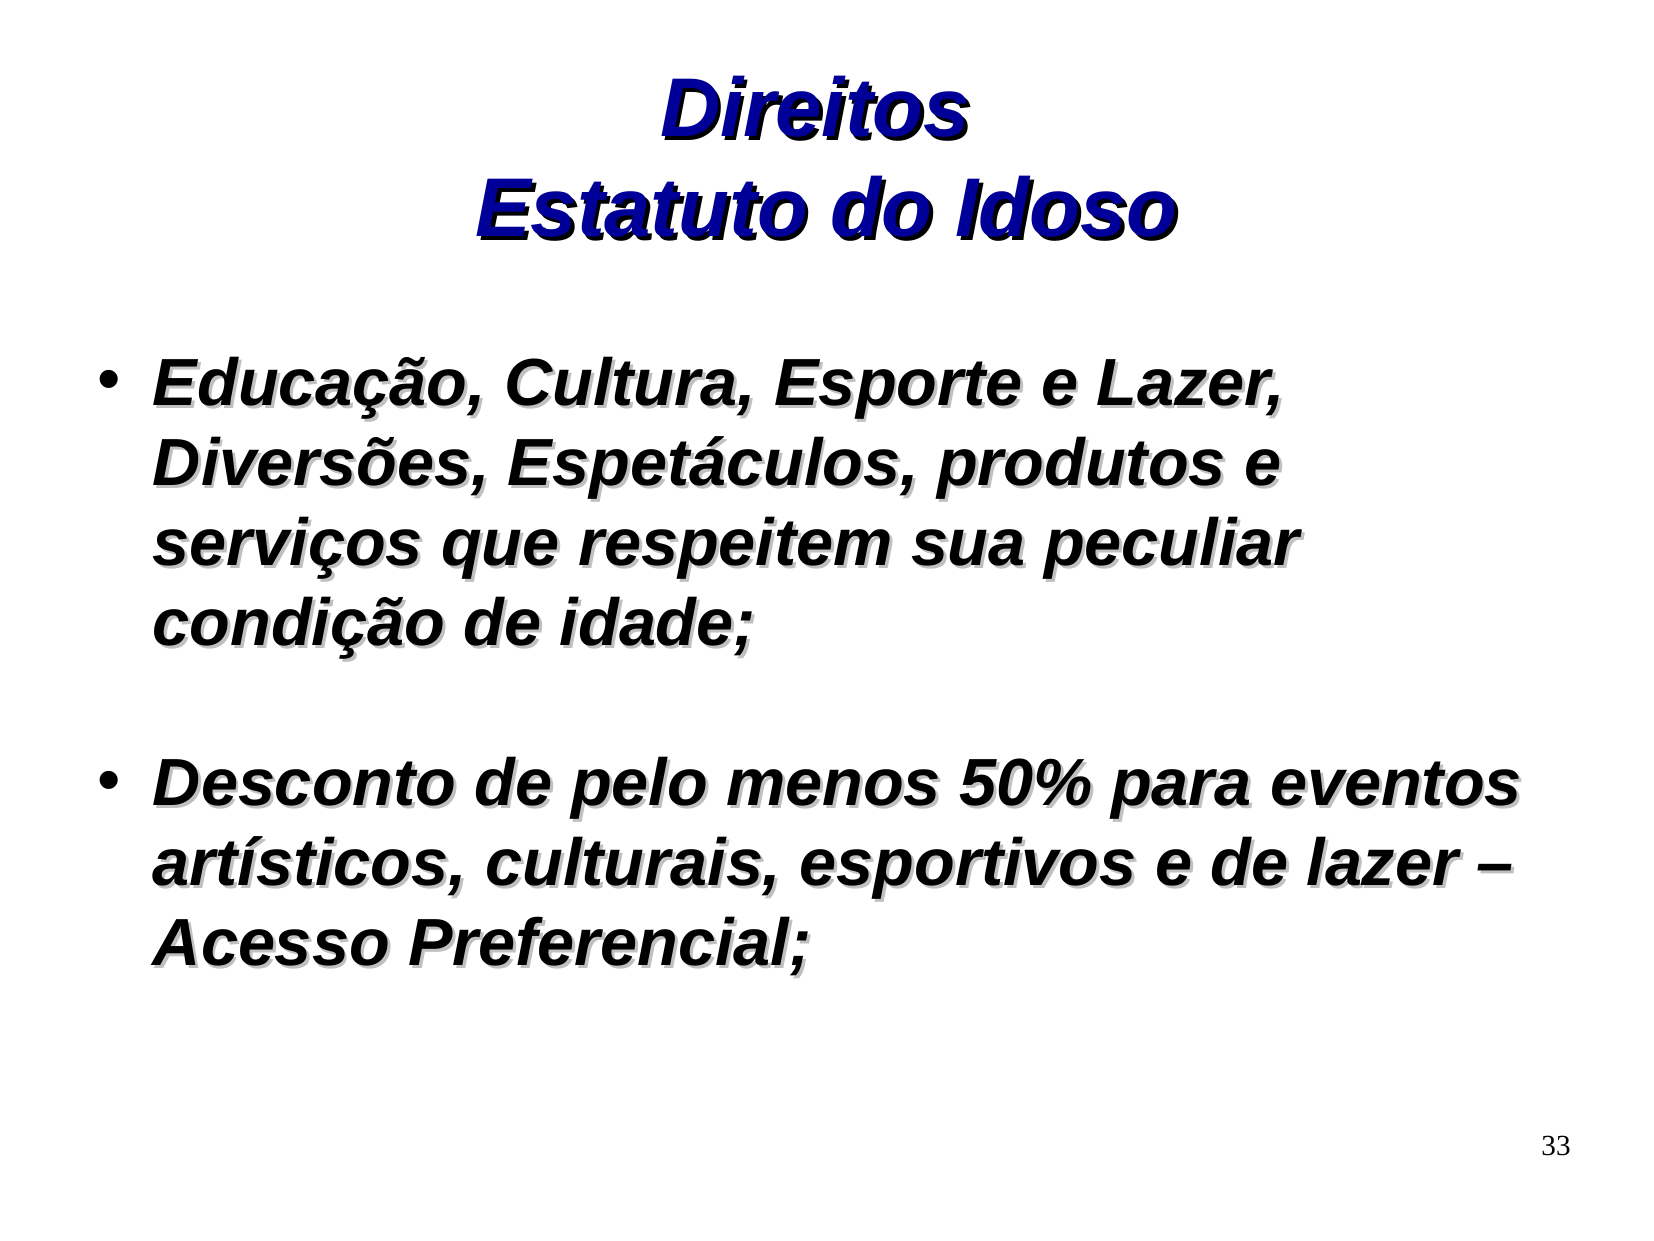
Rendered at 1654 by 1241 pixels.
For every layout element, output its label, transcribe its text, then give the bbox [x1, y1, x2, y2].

list Educação, Cultura, Esporte e Lazer, Diversões, Espetáculos, produtos e serviços que respeitem sua peculiar condição de idade; Desconto de pelo menos 50% para eventos artísticos, culturais, esportivos e de lazer – Acesso Preferencial; [82, 330, 1571, 1241]
title Direitos Estatuto do Idoso [82, 34, 1571, 272]
